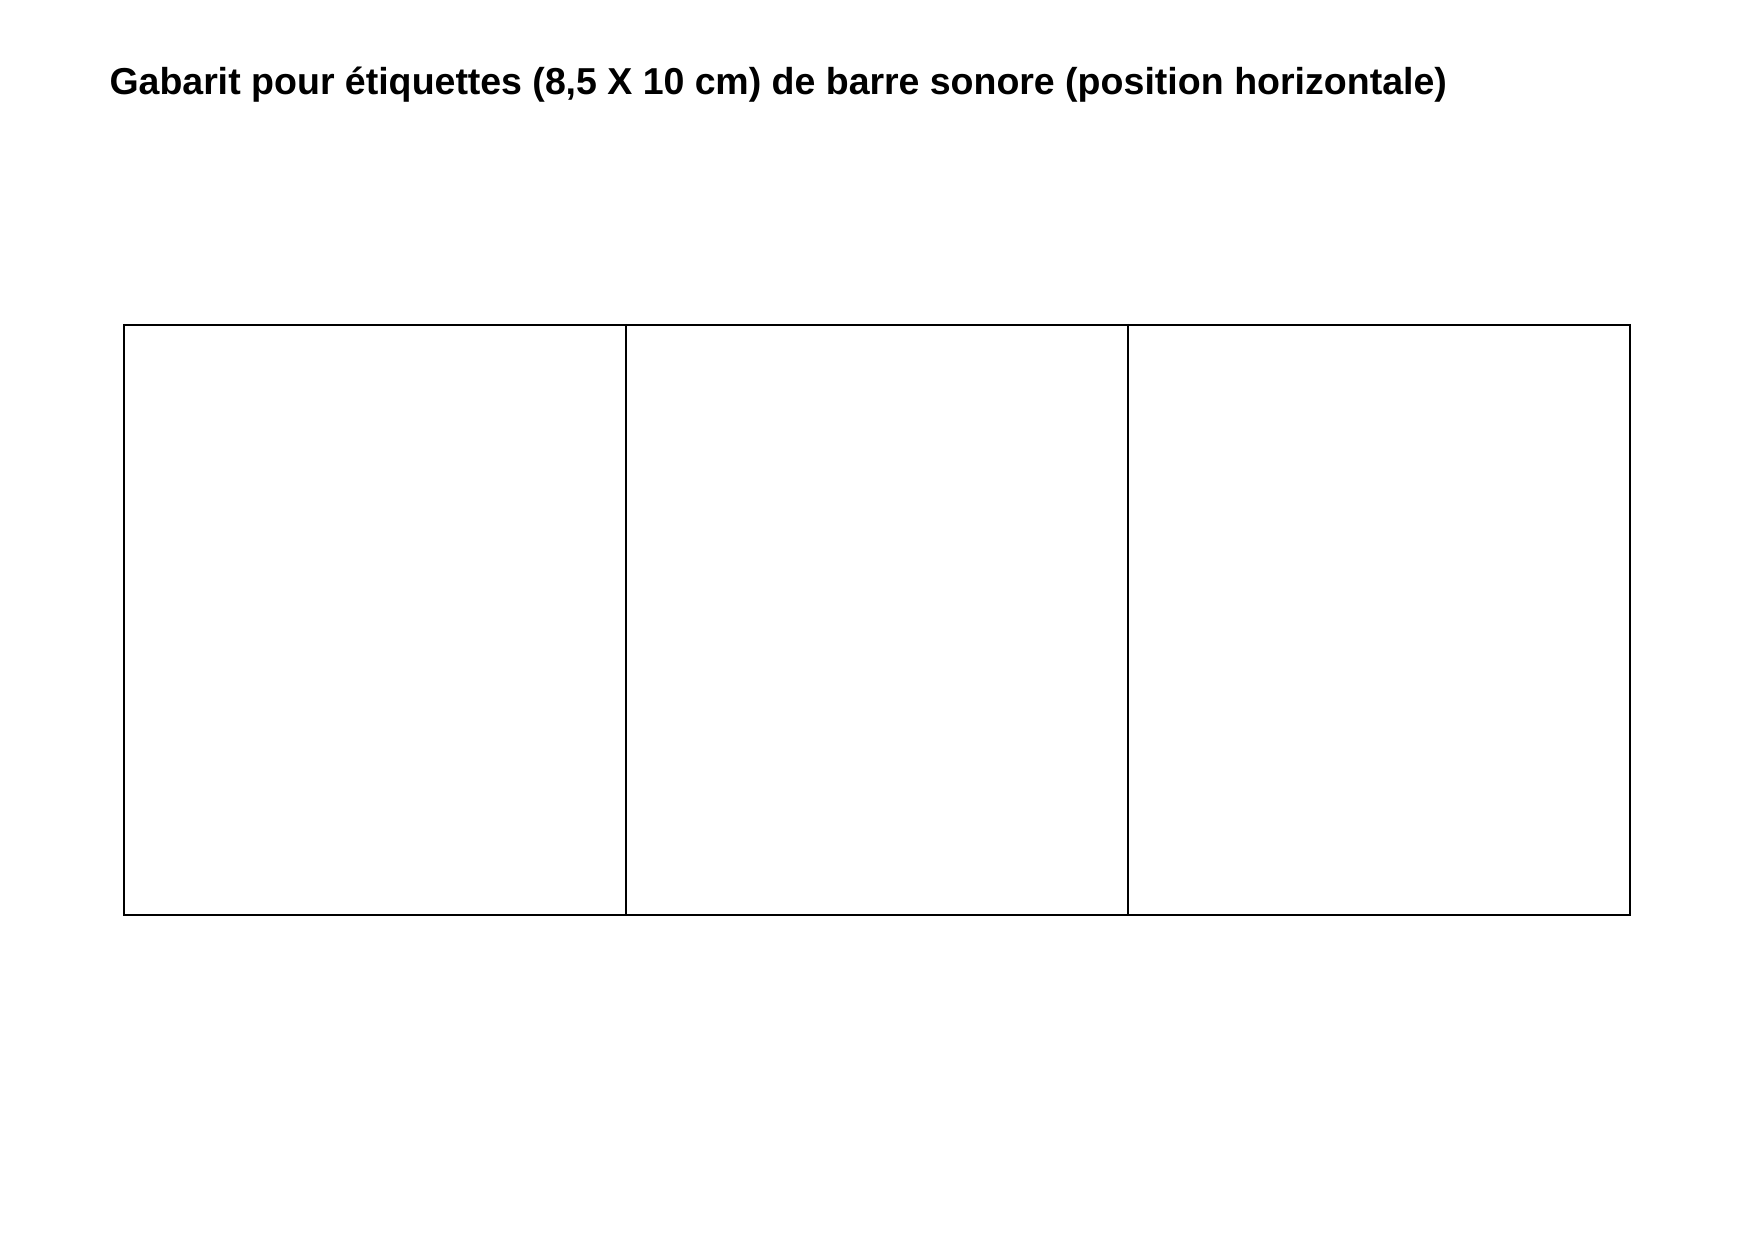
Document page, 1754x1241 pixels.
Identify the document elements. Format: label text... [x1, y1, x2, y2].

table_header [1129, 326, 1629, 914]
table_header [125, 326, 625, 914]
text_box Gabarit pour étiquettes (8,5 X 10 cm) de barre sonore (position horizontale) [94, 42, 1601, 110]
table_header [627, 326, 1127, 914]
